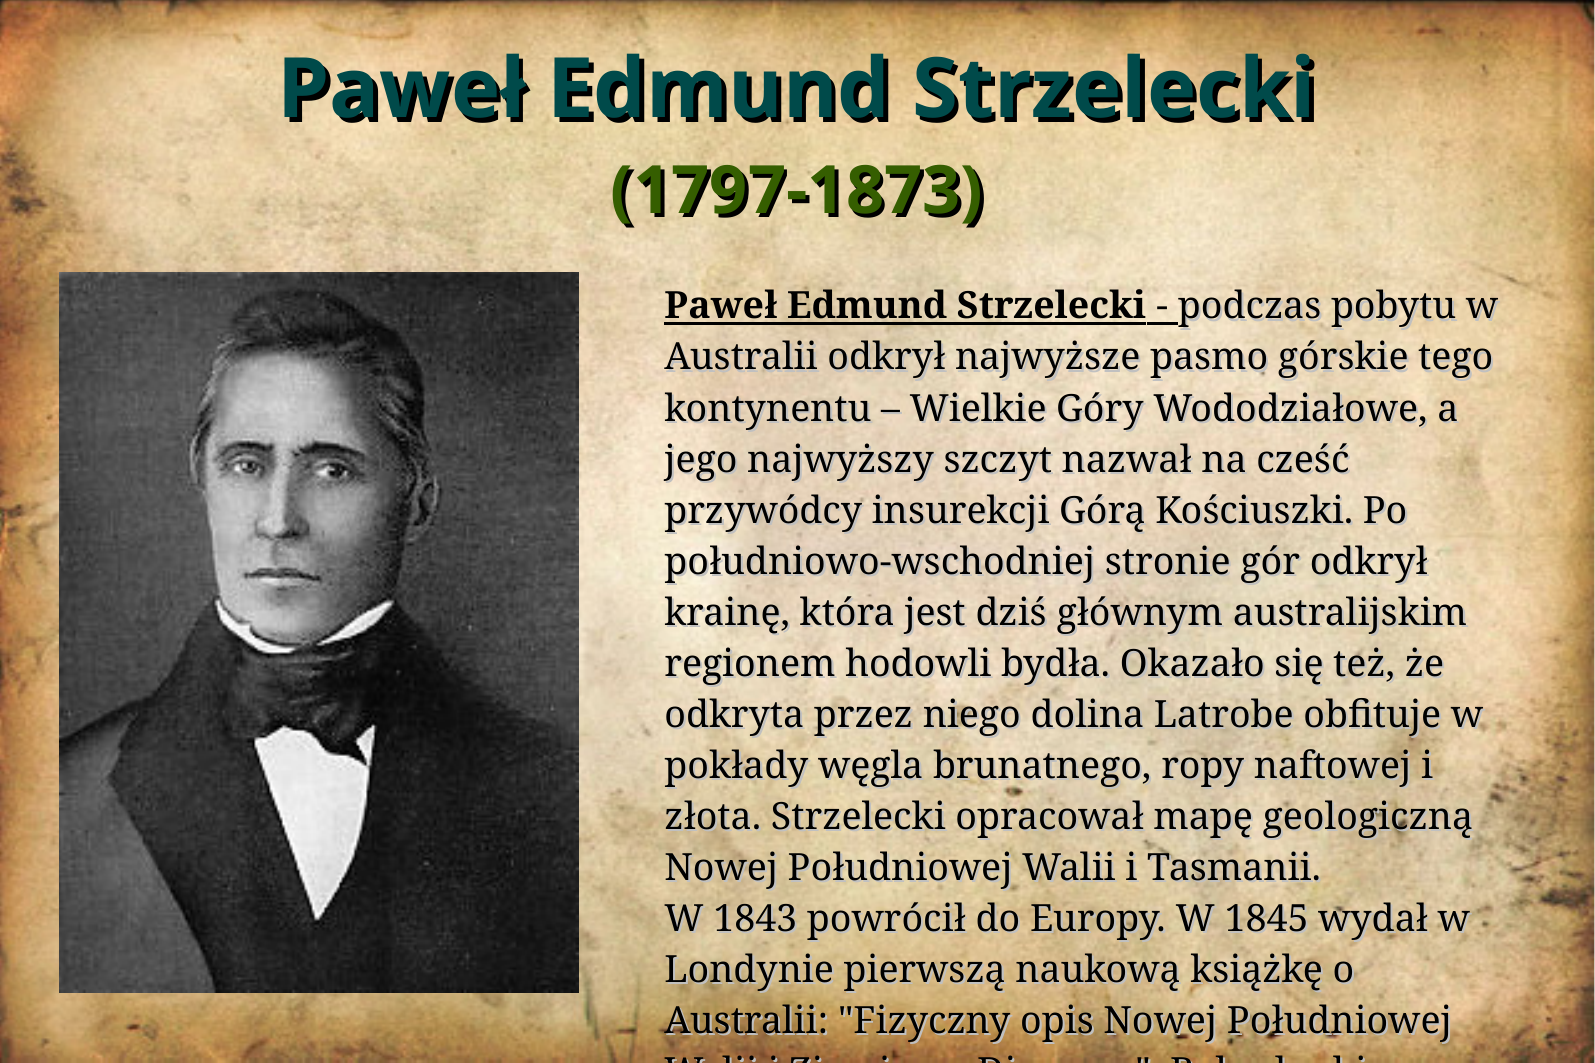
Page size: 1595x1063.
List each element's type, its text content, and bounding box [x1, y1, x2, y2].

text_box Paweł Edmund Strzelecki - podczas pobytu w Australii odkrył najwyższe pasmo górskie tego kontynentu – Wielkie Góry Wododziałowe, a jego najwyższy szczyt nazwał na cześć przywódcy insurekcji Górą Kościuszki. Po południowo-wschodniej stronie gór odkrył krainę, która jest dziś głównym australijskim regionem hodowli bydła. Okazało się też, że odkryta przez niego dolina Latrobe obfituje w pokłady węgla brunatnego, ropy naftowej i złota. Strzelecki opracował mapę geologiczną Nowej Południowej Walii i Tasmanii. W 1843 powrócił do Europy. W 1845 wydał w Londynie pierwszą naukową książkę o Australii: "Fizyczny opis Nowej Południowej Walii i Ziemi van Diemena". Był członkiem Royal Society of London (od 1853). Jego imieniem nazwano w Australii pasmo górskie, 2 szczyty, jezioro i rzekę. [649, 271, 1536, 1018]
picture [0, 0, 1595, 1063]
title Paweł Edmund Strzelecki (1797-1873) [79, 42, 1515, 220]
